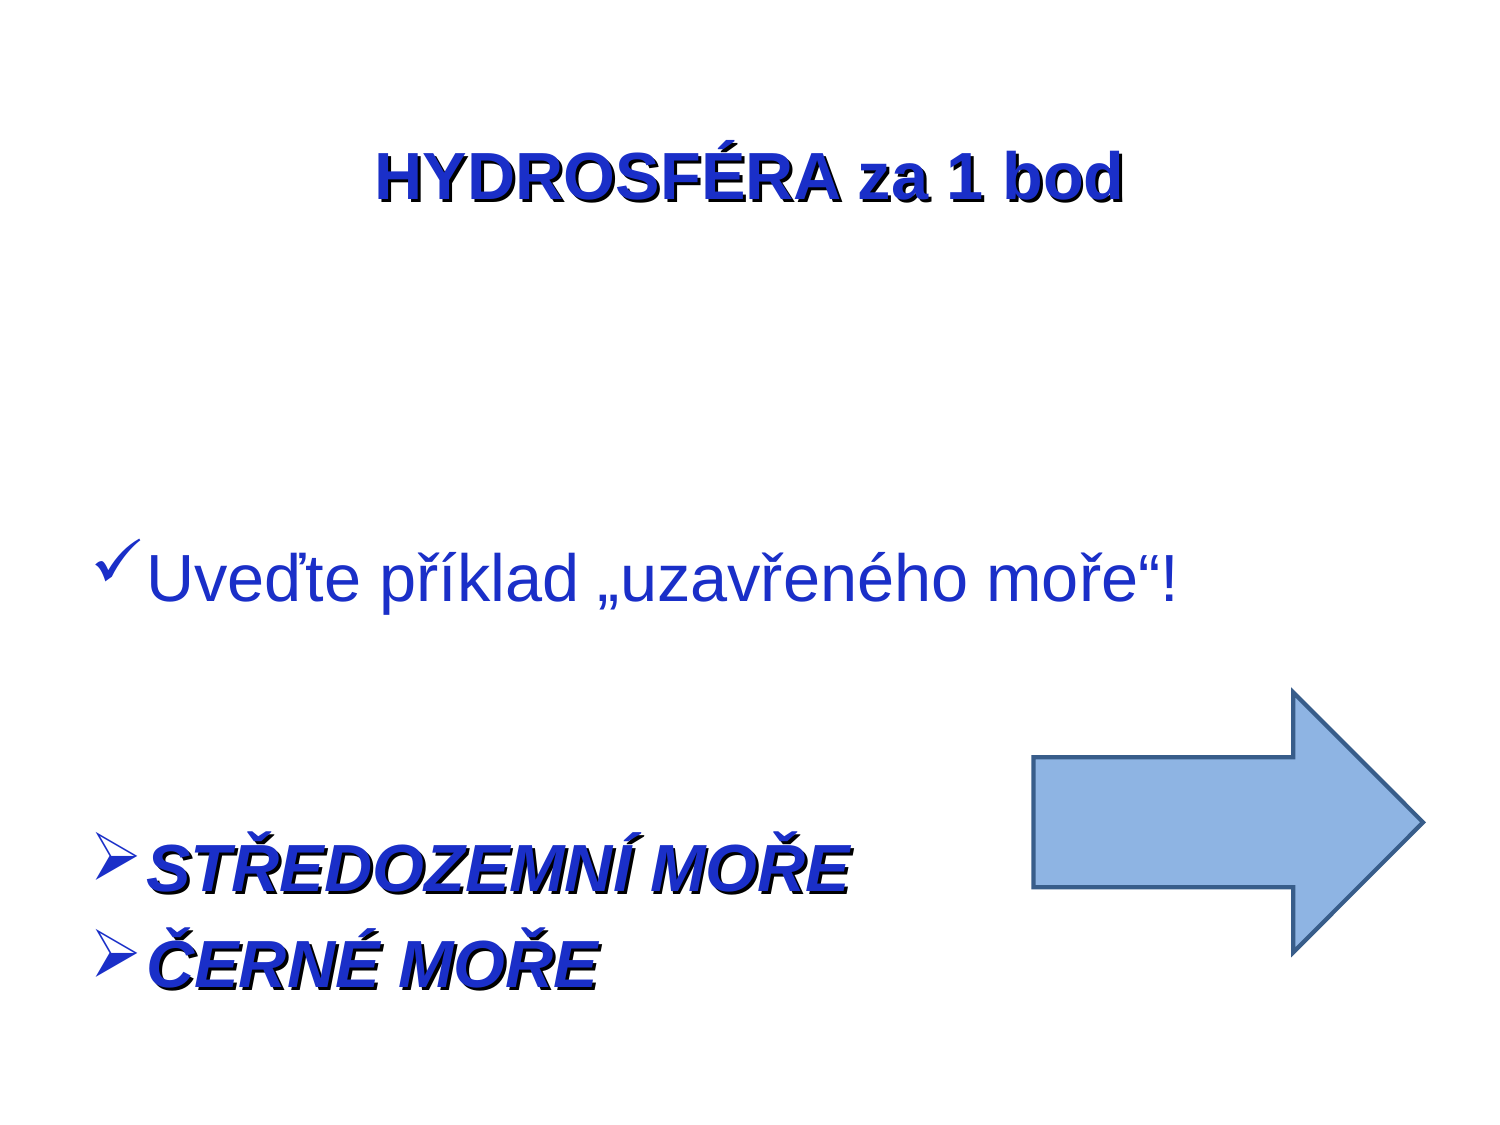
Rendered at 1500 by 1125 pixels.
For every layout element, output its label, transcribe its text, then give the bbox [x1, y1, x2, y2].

list Uveďte příklad „uzavřeného moře“! STŘEDOZEMNÍ MOŘE ČERNÉ MOŘE [75, 527, 1426, 1079]
title HYDROSFÉRA za 1 bod [75, 113, 1426, 233]
text_box [1033, 692, 1424, 953]
